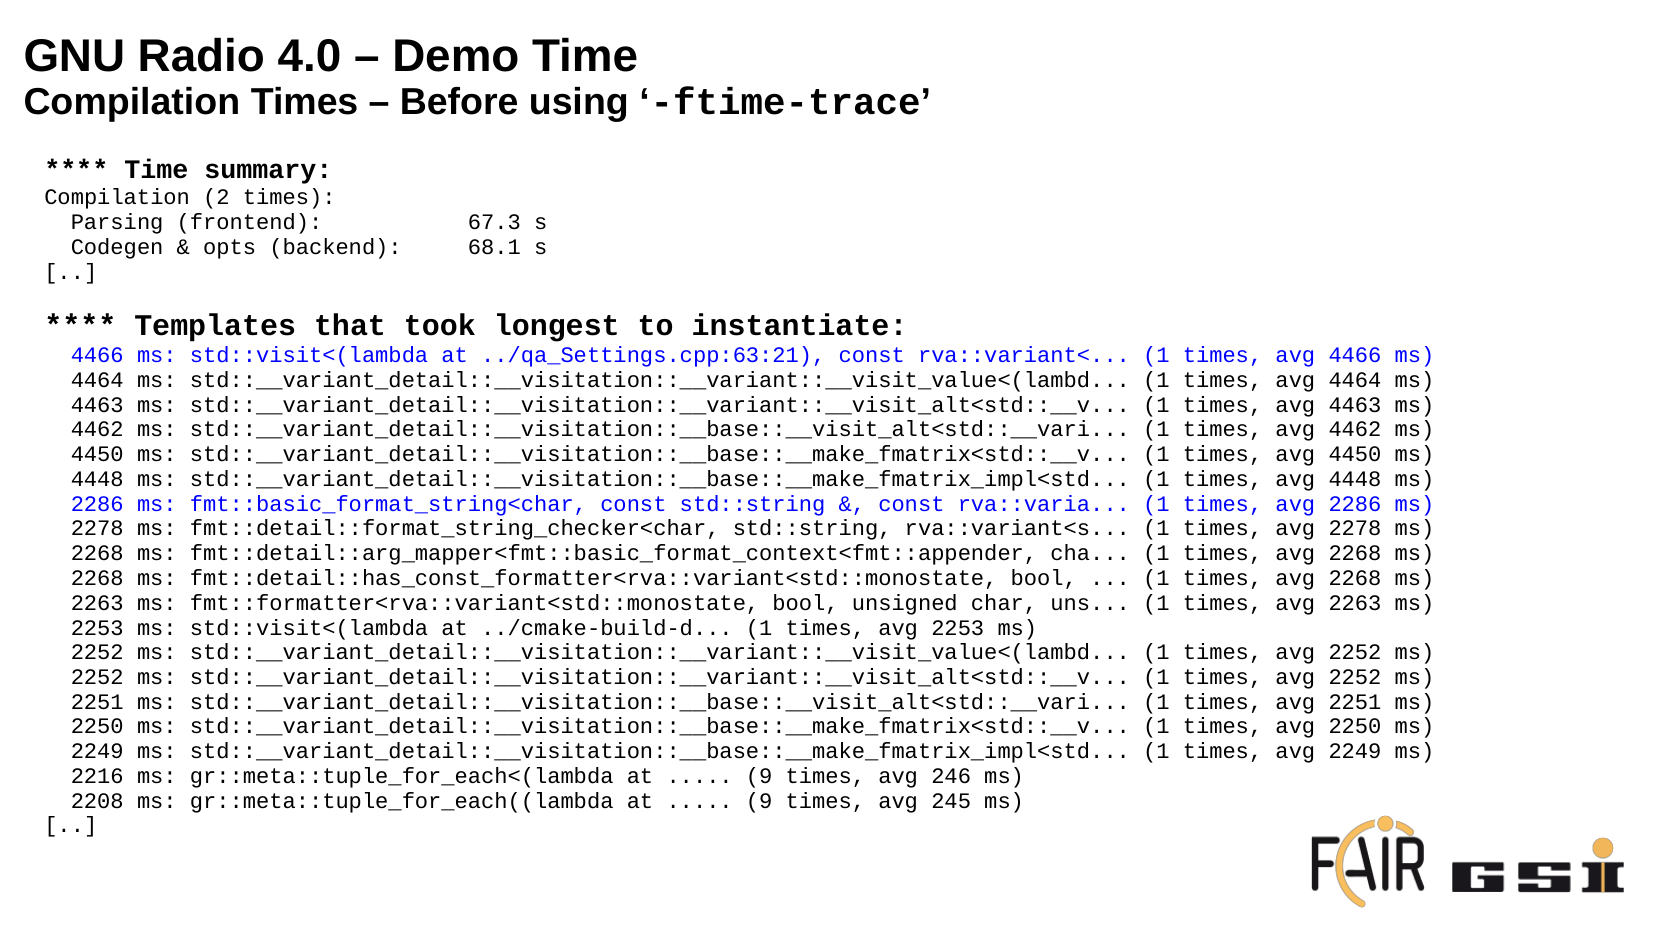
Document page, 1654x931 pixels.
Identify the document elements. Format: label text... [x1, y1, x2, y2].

title GNU Radio 4.0 – Demo Time Compilation Times – Before using ‘-ftime-trace’ [23, 29, 1638, 127]
picture [1451, 836, 1626, 895]
picture [1311, 854, 1426, 910]
list **** Time summary: Compilation (2 times): Parsing (frontend): 67.3 s Codegen & opts (backend): 68.1 s [..] **** Templates that took longest to instantiate: 4466 ms: std::visit<(lambda at ../qa_Settings.cpp:63:21), const rva::variant<... (1 times, avg 4466 ms) 4464 ms: std::__variant_detail::__visitation::__variant::__visit_value<(lambd... (1 times, avg 4464 ms) 4463 ms: std::__variant_detail::__visitation::__variant::__visit_alt<std::__v... (1 times, avg 4463 ms) 4462 ms: std::__variant_detail::__visitation::__base::__visit_alt<std::__vari... (1 times, avg 4462 ms) 4450 ms: std::__variant_detail::__visitation::__base::__make_fmatrix<std::__v... (1 times, avg 4450 ms) 4448 ms: std::__variant_detail::__visitation::__base::__make_fmatrix_impl<std... (1 times, avg 4448 ms) 2286 ms: fmt::basic_format_string<char, const std::string &, const rva::varia... (1 times, avg 2286 ms) 2278 ms: fmt::detail::format_string_checker<char, std::string, rva::variant<s... (1 times, avg 2278 ms) 2268 ms: fmt::detail::arg_mapper<fmt::basic_format_context<fmt::appender, cha... (1 times, avg 2268 ms) 2268 ms: fmt::detail::has_const_formatter<rva::variant<std::monostate, bool, ... (1 times, avg 2268 ms) 2263 ms: fmt::formatter<rva::variant<std::monostate, bool, unsigned char, uns... (1 times, avg 2263 ms) 2253 ms: std::visit<(lambda at ../cmake-build-d... (1 times, avg 2253 ms) 2252 ms: std::__variant_detail::__visitation::__variant::__visit_value<(lambd... (1 times, avg 2252 ms) 2252 ms: std::__variant_detail::__visitation::__variant::__visit_alt<std::__v... (1 times, avg 2252 ms) 2251 ms: std::__variant_detail::__visitation::__base::__visit_alt<std::__vari... (1 times, avg 2251 ms) 2250 ms: std::__variant_detail::__visitation::__base::__make_fmatrix<std::__v... (1 times, avg 2250 ms) 2249 ms: std::__variant_detail::__visitation::__base::__make_fmatrix_impl<std... (1 times, avg 2249 ms) 2216 ms: gr::meta::tuple_for_each<(lambda at ..... (9 times, avg 246 ms) 2208 ms: gr::meta::tuple_for_each((lambda at ..... (9 times, avg 245 ms) [..] [44, 156, 1610, 854]
